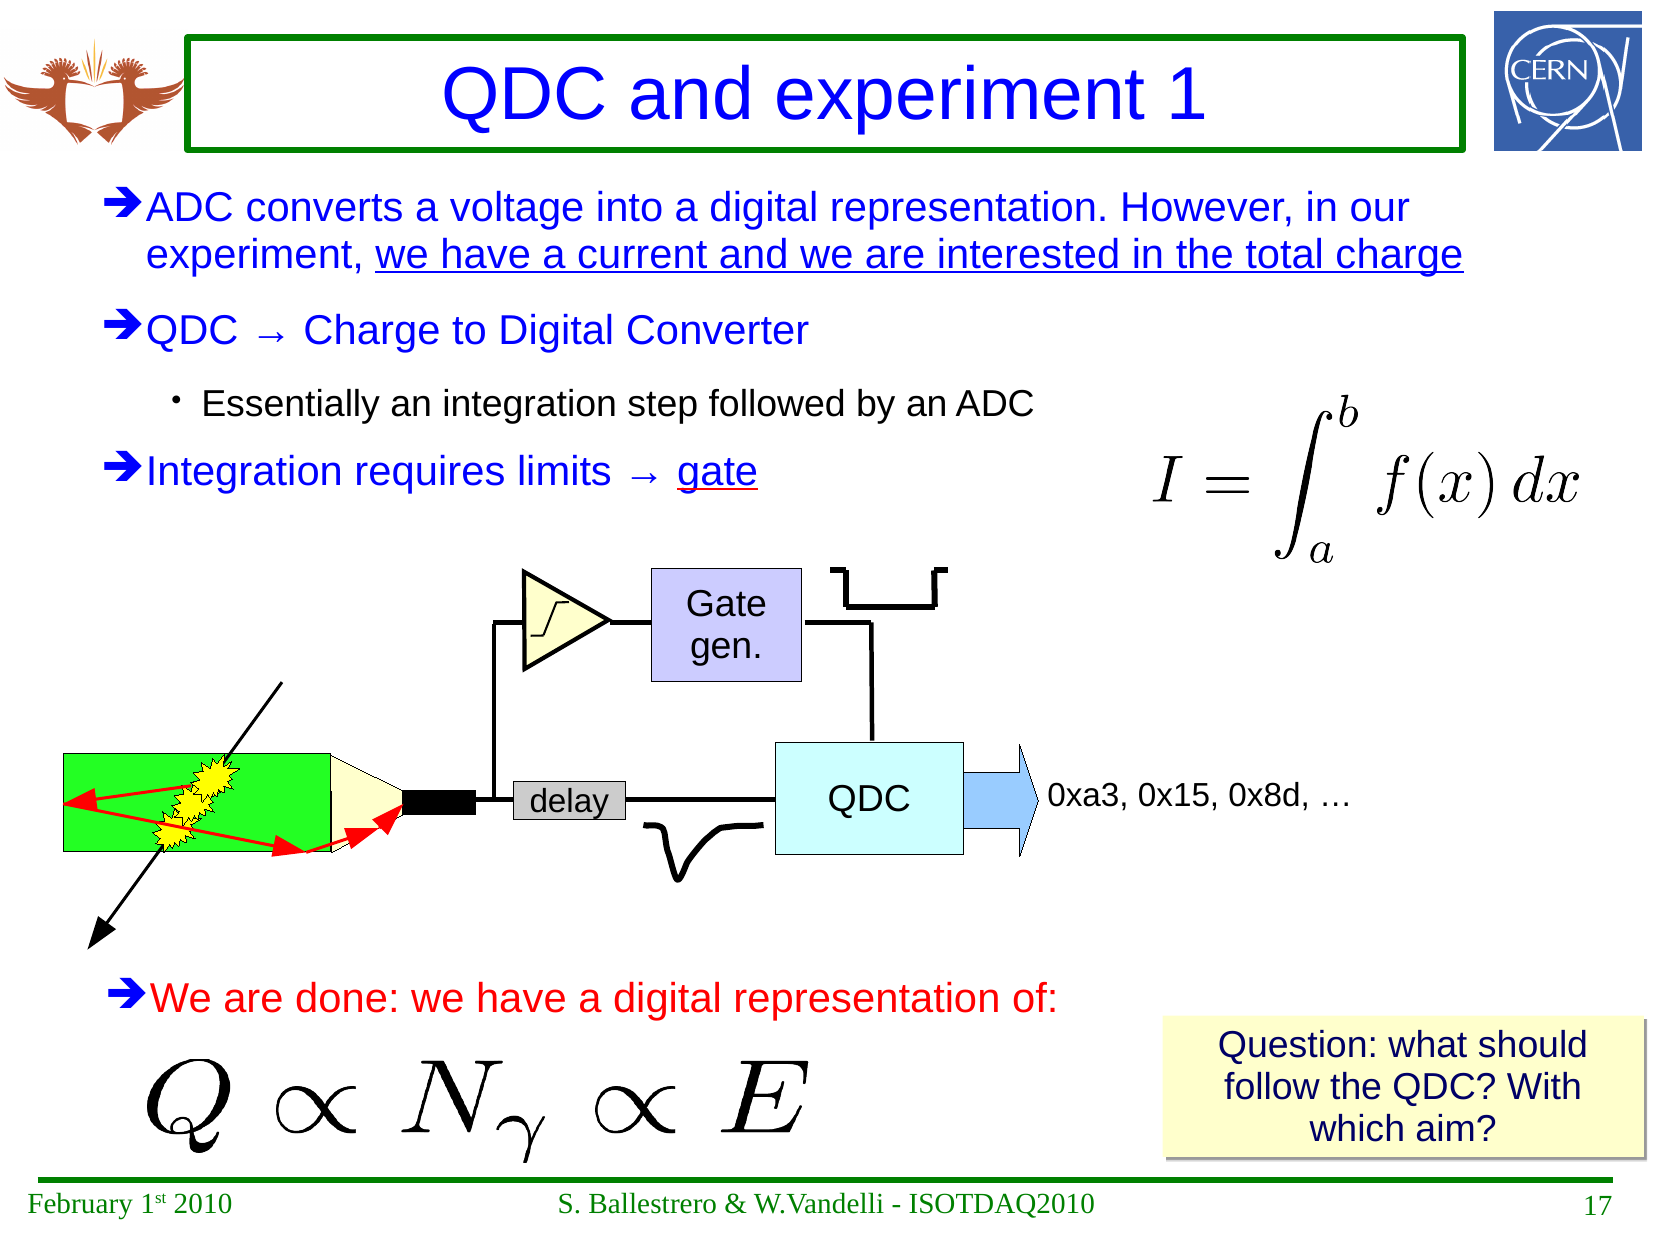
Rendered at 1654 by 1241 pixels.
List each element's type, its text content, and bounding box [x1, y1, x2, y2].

text_box [316, 841, 349, 853]
text_box [963, 744, 1032, 857]
picture [1494, 11, 1642, 151]
text_box [63, 806, 272, 853]
title QDC and experiment 1 [187, 37, 1463, 151]
text_box QDC [775, 742, 964, 855]
text_box [63, 753, 476, 851]
picture [1150, 394, 1589, 563]
picture [0, 29, 188, 151]
text_box Question: what should follow the QDC? With which aim? [1576, 1015, 1644, 1157]
text_box [523, 571, 609, 669]
text_box delay [513, 781, 626, 820]
text_box 0xa3, 0x15, 0x8d, … [1032, 765, 1408, 827]
list ADC converts a voltage into a digital representation. However, in our experiment, we have a current and we are interested in the total charge QDC → Charge to Digital Converter Essentially an integration step followed by an ADC Integration requires limits → gate [82, 183, 1571, 532]
text_box Gate gen. [651, 568, 802, 682]
list We are done: we have a digital representation of: [86, 975, 1576, 1161]
picture [134, 1059, 826, 1163]
